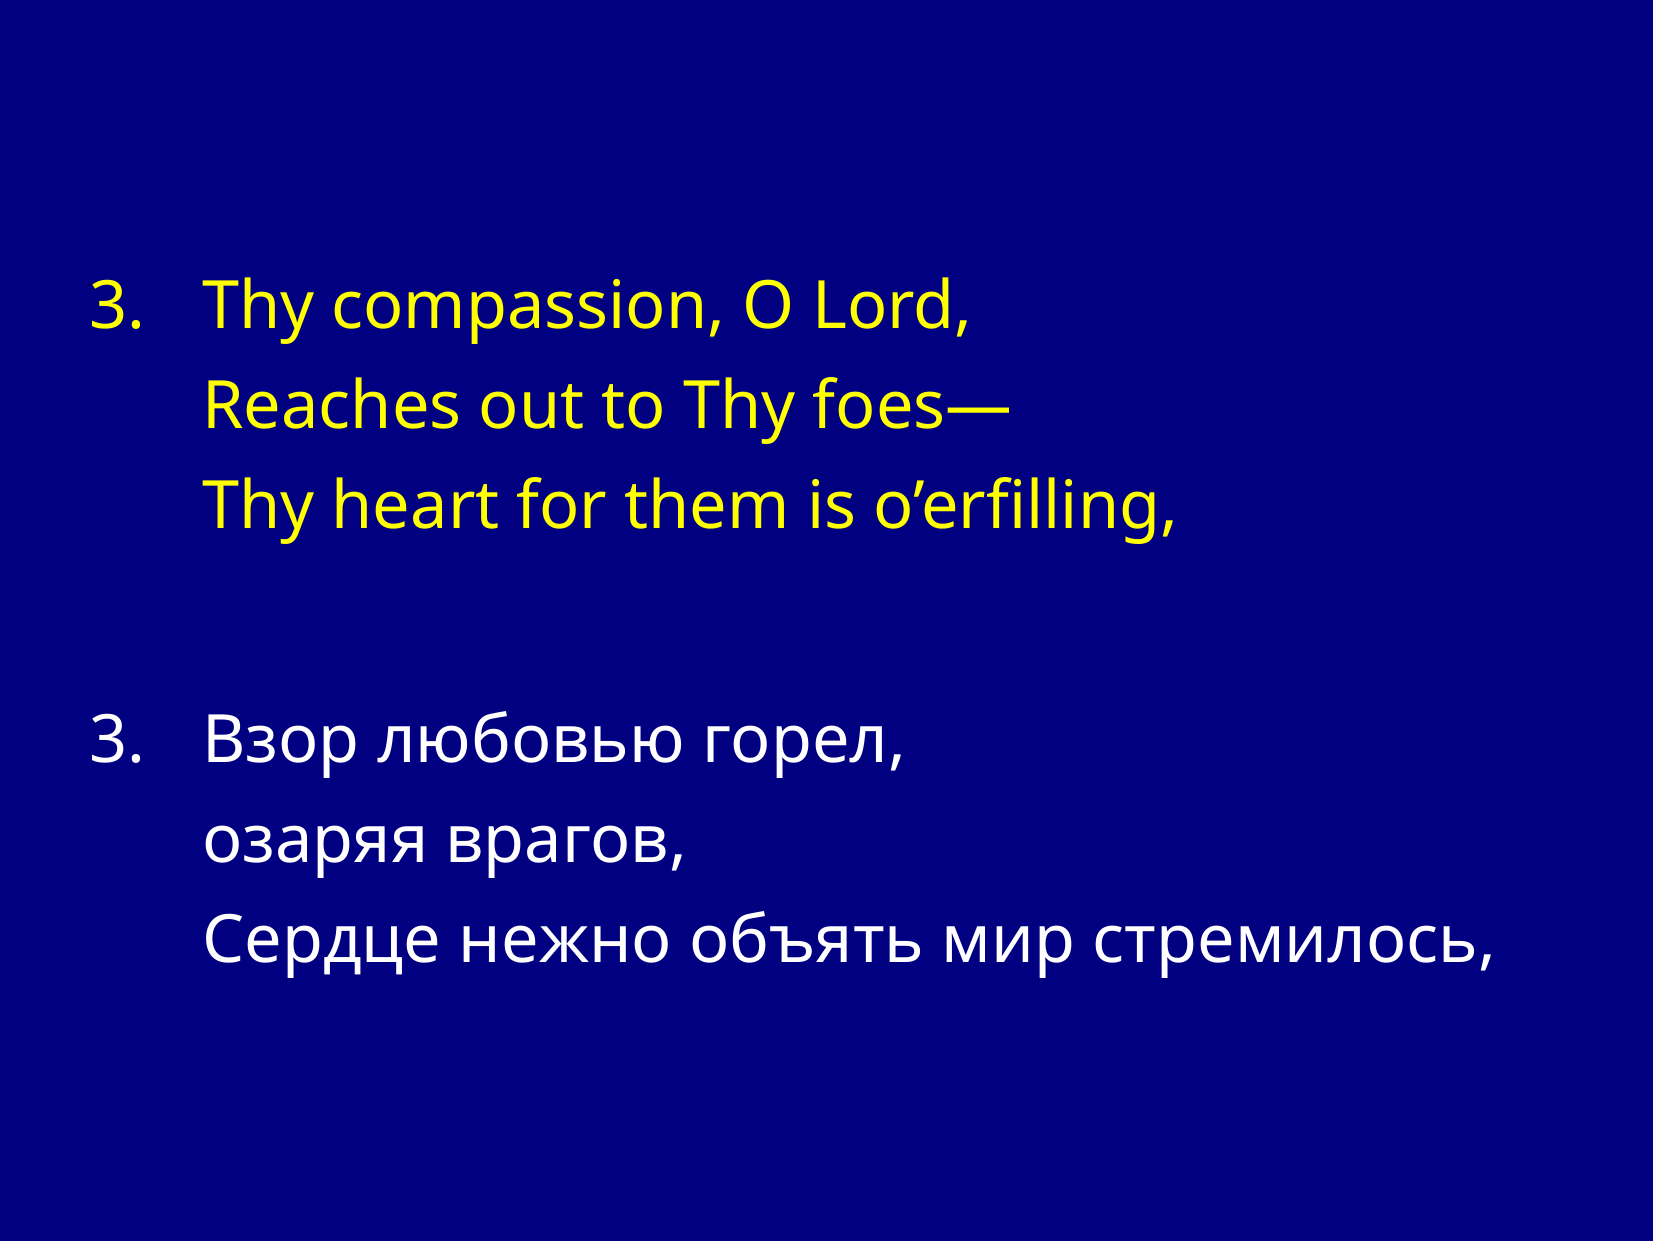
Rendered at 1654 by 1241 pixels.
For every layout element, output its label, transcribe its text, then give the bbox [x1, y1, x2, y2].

text_box 3. Thy compassion, O Lord, Reaches out to Thy foes— Thy heart for them is o’erfilling, [75, 150, 1653, 638]
text_box 3. Взор любовью горел, озаряя врагов, Сердце нежно объять мир стремилось, [75, 675, 1576, 1163]
